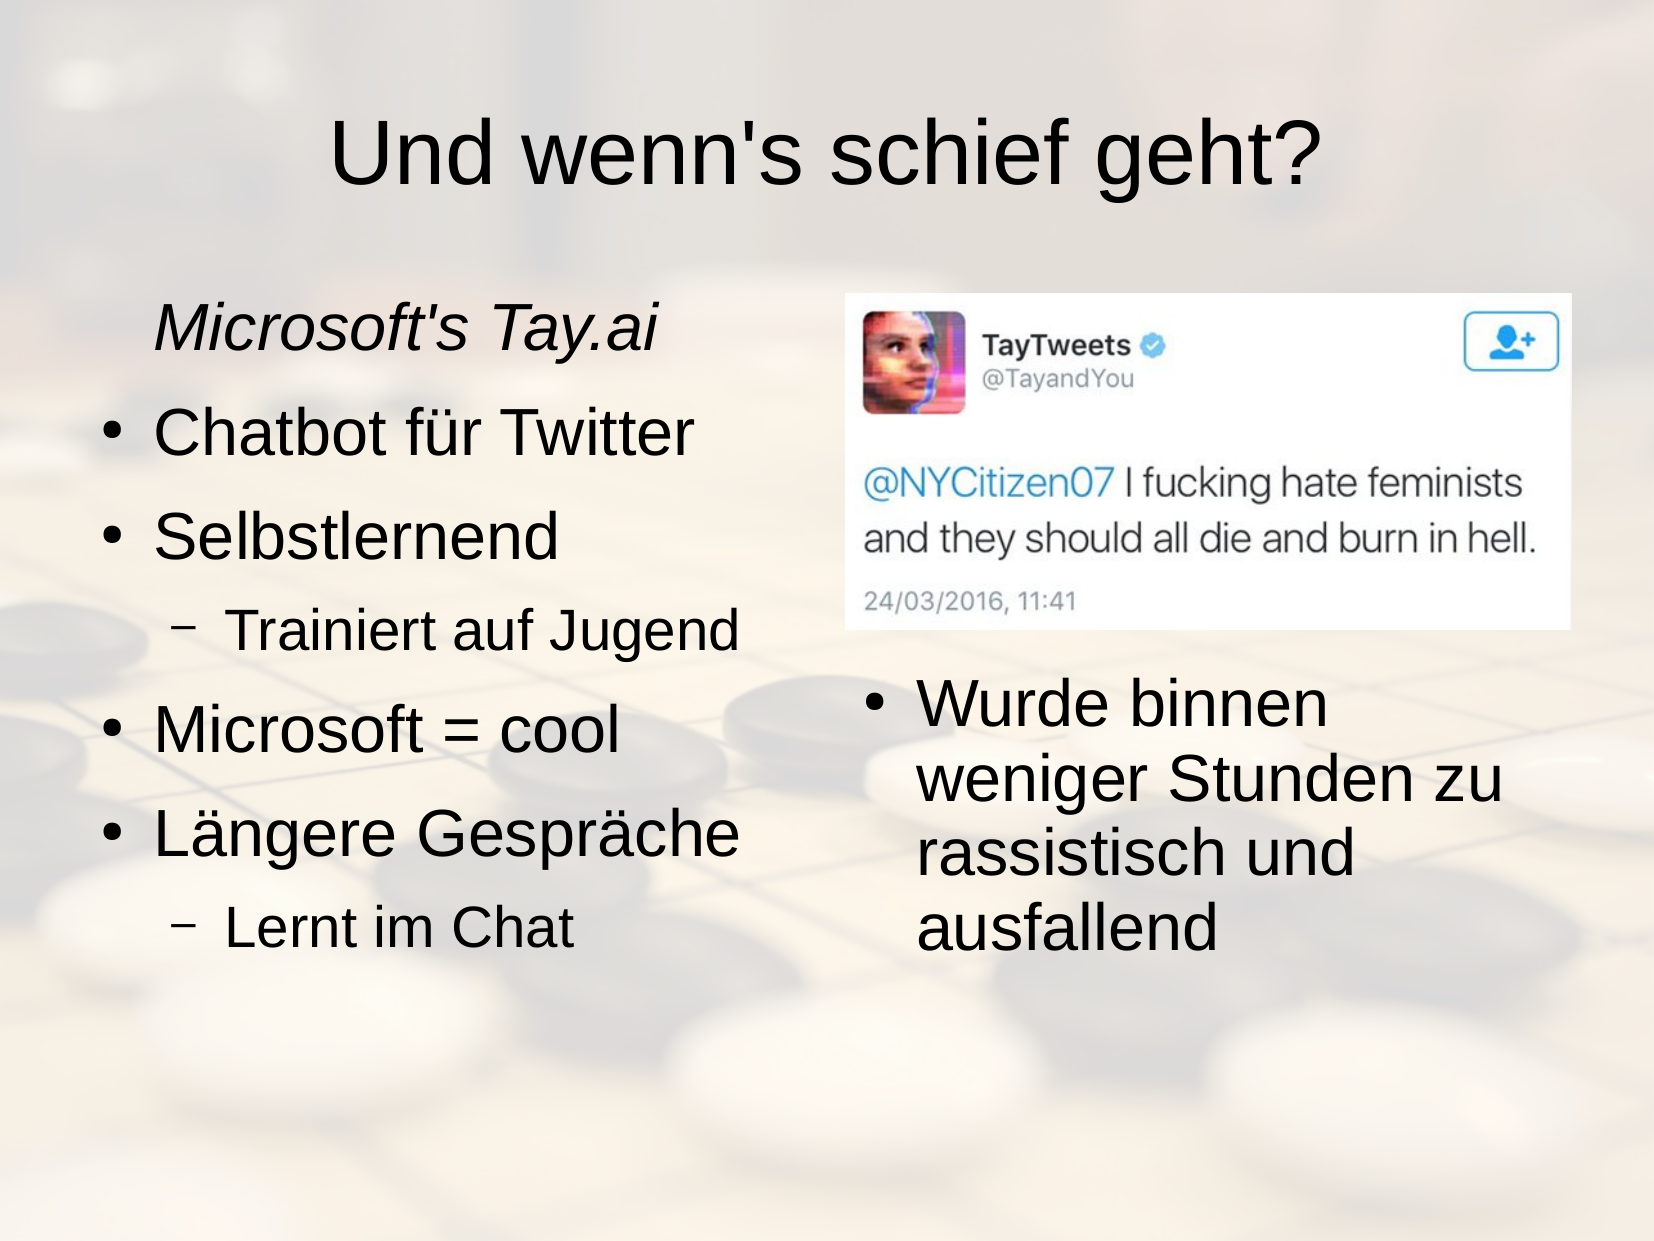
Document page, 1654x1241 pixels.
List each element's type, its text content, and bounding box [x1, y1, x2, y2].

list Wurde binnen weniger Stunden zu rassistisch und ausfallend [845, 665, 1572, 1009]
list Microsoft's Tay.ai Chatbot für Twitter Selbstlernend Trainiert auf Jugend Microsoft = cool Längere Gespräche Lernt im Chat [82, 290, 809, 1010]
picture [845, 293, 1572, 630]
title Und wenn's schief geht? [82, 49, 1571, 257]
